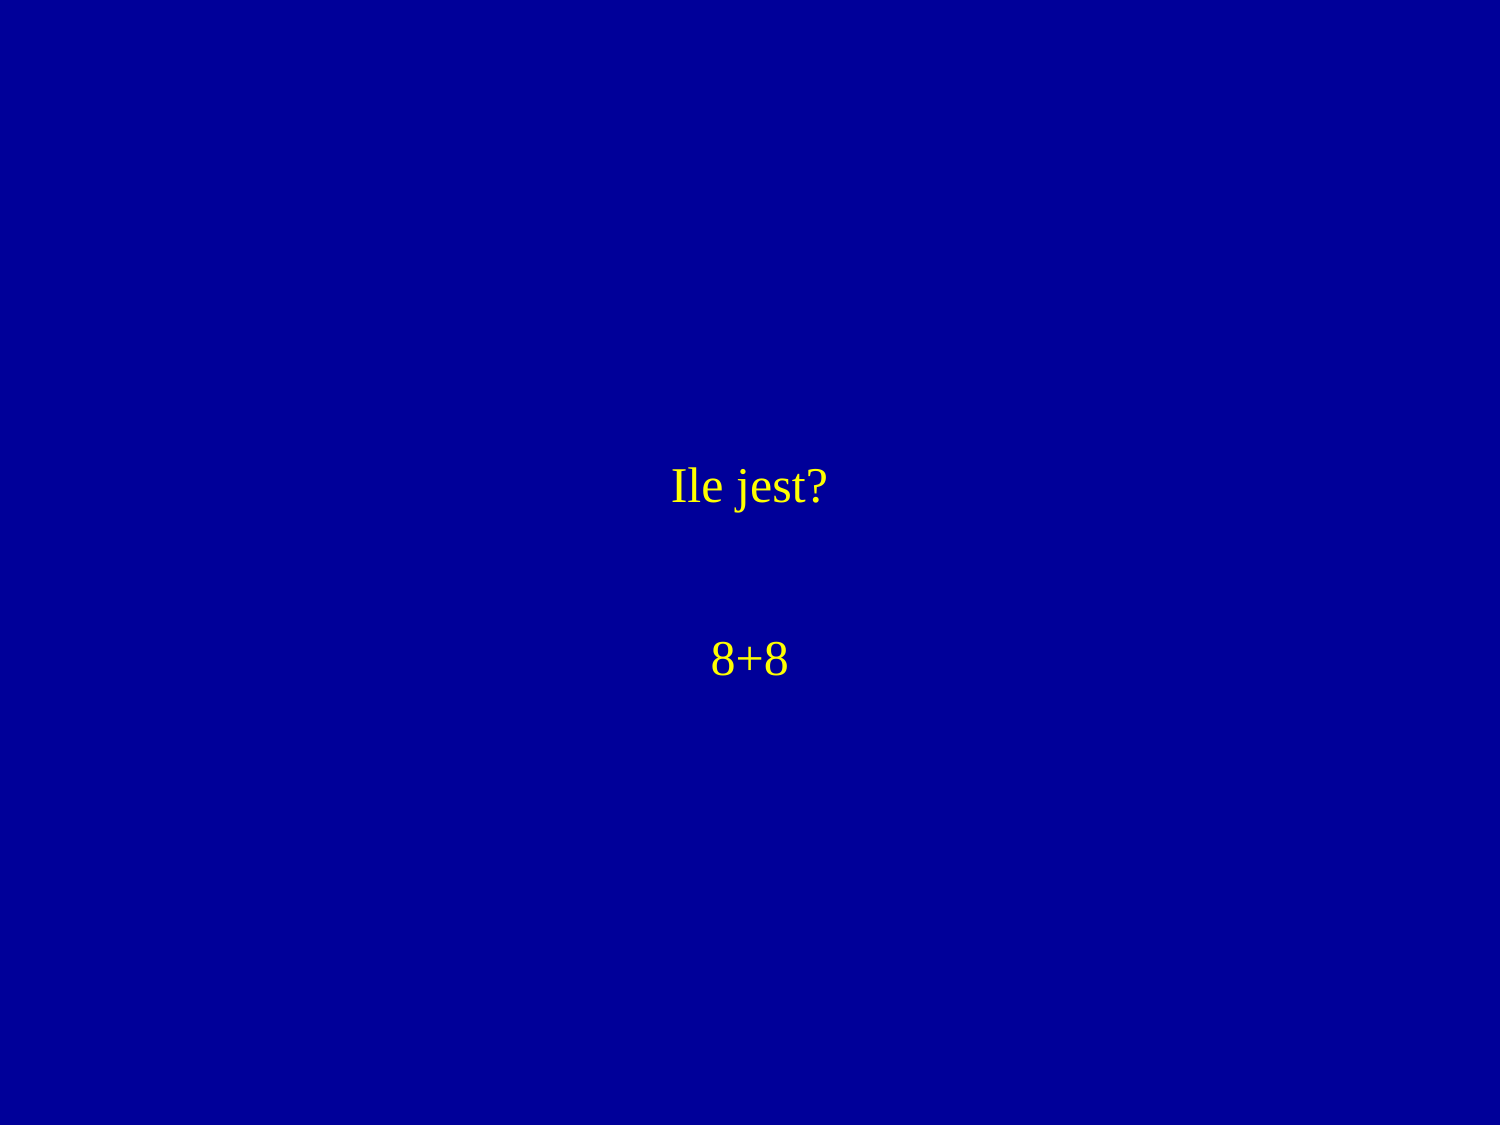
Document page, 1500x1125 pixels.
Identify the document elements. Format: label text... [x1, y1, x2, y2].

text_box Ile jest? 8+8 [656, 450, 844, 694]
